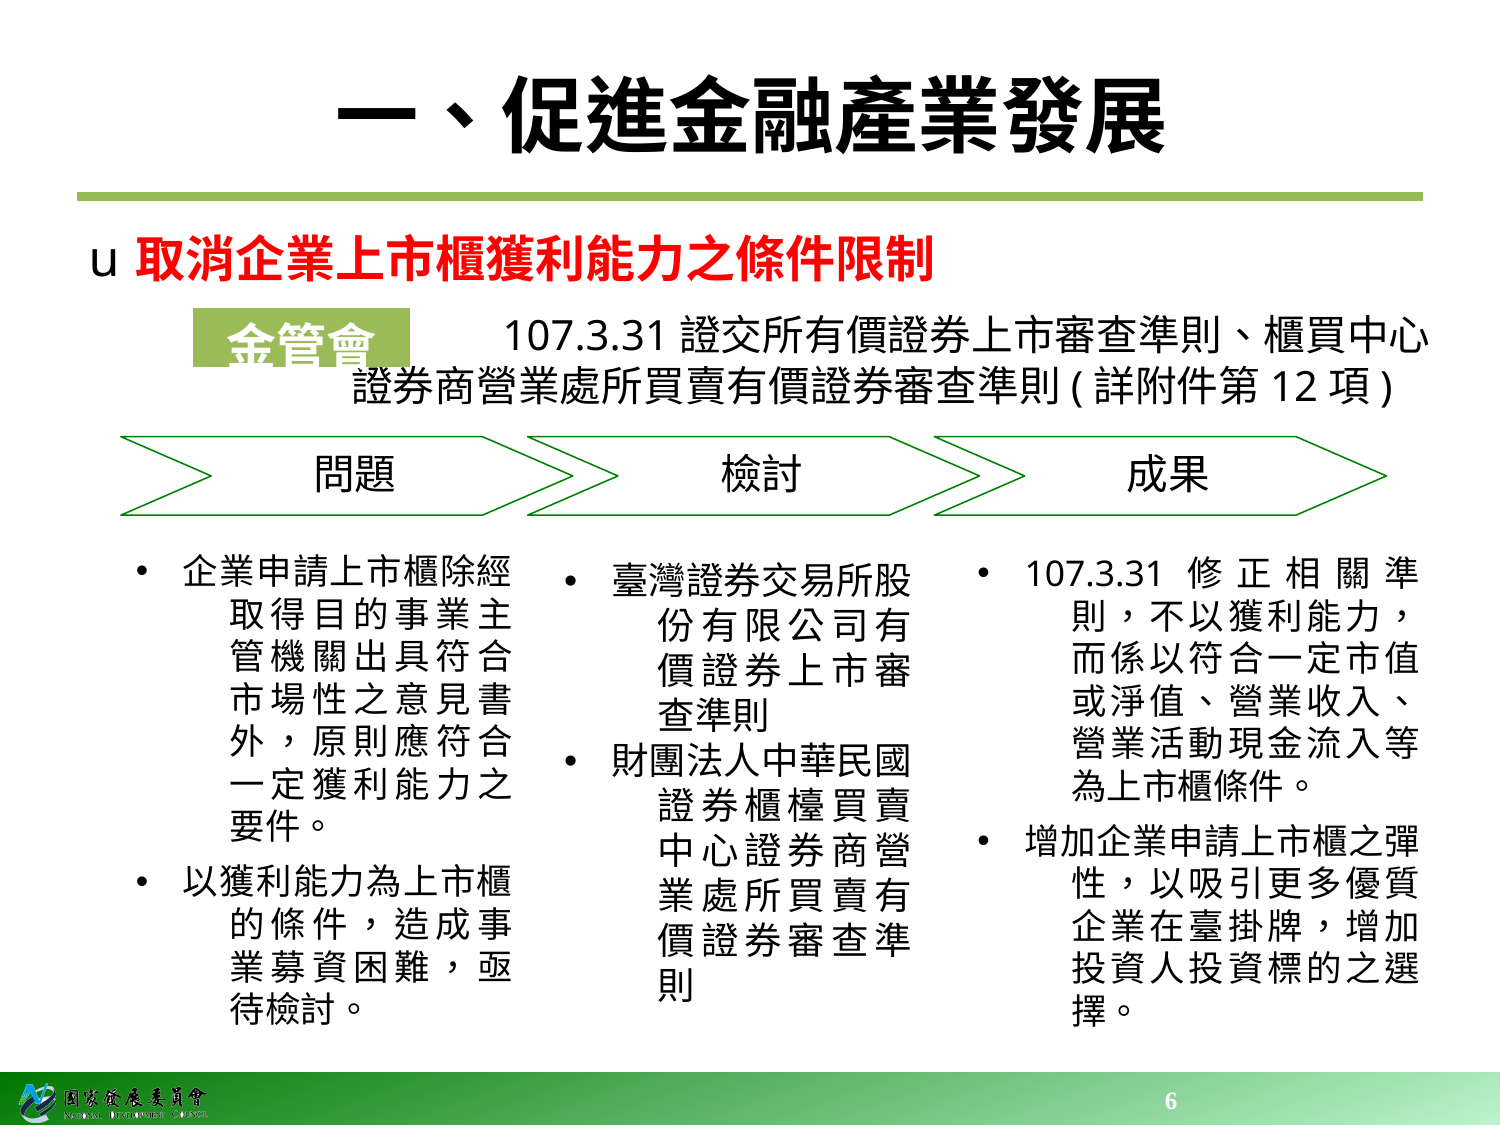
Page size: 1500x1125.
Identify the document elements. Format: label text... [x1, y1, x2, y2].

text_box 取消企業上市櫃獲利能力之條件限制 107.3.31證交所有價證券上市審查準則、櫃買中心證券商營業處所買賣有價證券審查準則(詳附件第12項) [74, 220, 1456, 418]
text_box 問題 [120, 436, 573, 516]
text_box 107.3.31修正相關準則，不以獲利能力，而係以符合一定市值或淨值、營業收入、營業活動現金流入等為上市櫃條件。 增加企業申請上市櫃之彈性，以吸引更多優質企業在臺掛牌，增加投資人投資標的之選擇。 [962, 543, 1436, 971]
text_box 金管會 [193, 308, 410, 367]
title 一、促進金融產業發展 [76, 19, 1427, 207]
text_box 金管會 [240, 353, 248, 363]
text_box 檢討 [527, 436, 980, 516]
text_box 金管會 [244, 331, 259, 337]
text_box 臺灣證券交易所股份有限公司有價證券上市審查準則 財團法人中華民國證券櫃檯買賣中心證券商營業處所買賣有價證券審查準則 [549, 550, 928, 929]
text_box 成果 [934, 436, 1387, 516]
text_box 企業申請上市櫃除經取得目的事業主管機關出具符合市場性之意見書外，原則應符合一定獲利能力之要件。 以獲利能力為上市櫃的條件，造成事業募資困難，亟待檢討。 [120, 541, 528, 969]
text_box 金管會 [254, 353, 261, 363]
text_box 6 [1149, 1069, 1500, 1125]
